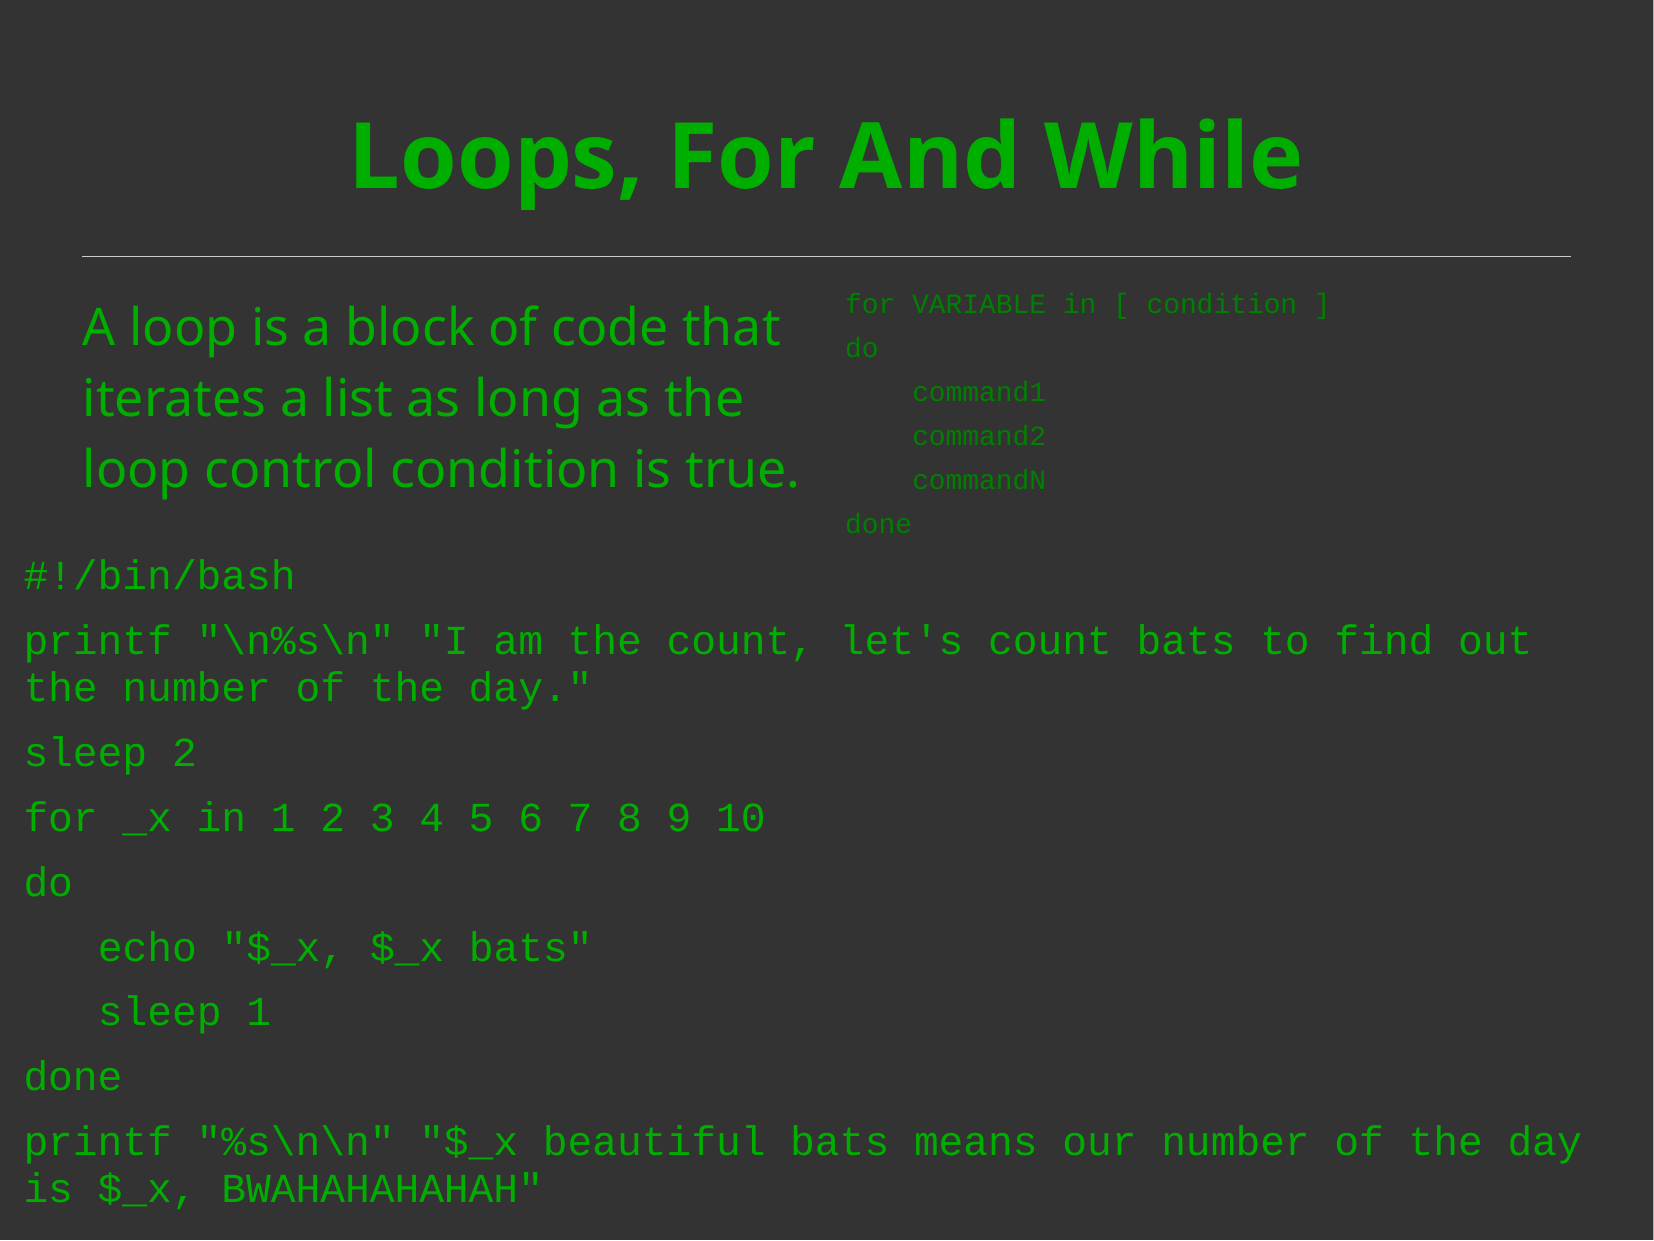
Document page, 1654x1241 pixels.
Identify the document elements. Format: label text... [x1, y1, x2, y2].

list A loop is a block of code that iterates a list as long as the loop control condition is true. [82, 290, 809, 556]
title Loops, For And While [82, 49, 1571, 257]
list for VARIABLE in [ condition ] do command1 command2 commandN done [845, 290, 1572, 544]
list #!/bin/bash printf "\n%s\n" "I am the count, let's count bats to find out the number of the day." sleep 2 for _x in 1 2 3 4 5 6 7 8 9 10 do echo "$_x, $_x bats" sleep 1 done printf "%s\n\n" "$_x beautiful bats means our number of the day is $_x, BWAHAHAHAHAH" [23, 555, 1619, 1217]
